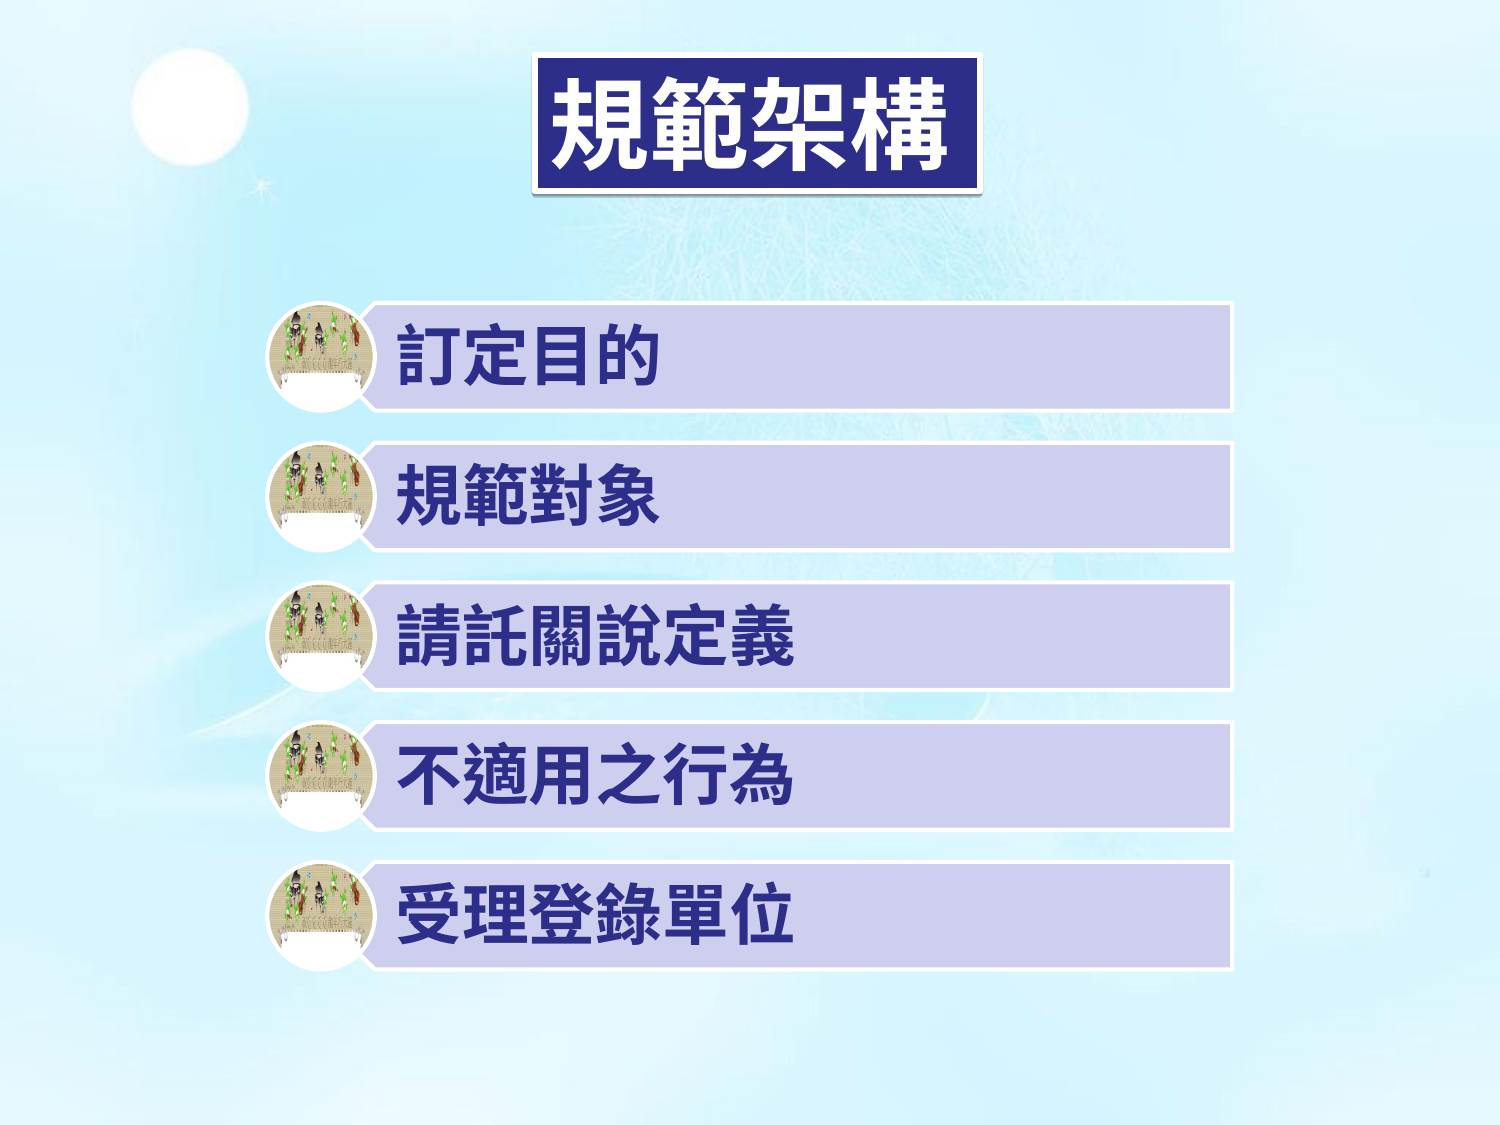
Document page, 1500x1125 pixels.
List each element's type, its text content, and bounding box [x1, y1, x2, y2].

text_box 受理登錄單位 [359, 861, 1233, 970]
text_box 規範對象 [359, 442, 1233, 551]
text_box [267, 442, 375, 551]
text_box [267, 303, 375, 411]
text_box 請託關說定義 [359, 582, 1233, 691]
text_box 不適用之行為 [359, 722, 1233, 830]
text_box [267, 722, 375, 830]
picture [0, 0, 1500, 1125]
text_box [267, 582, 375, 691]
text_box 訂定目的 [359, 303, 1233, 411]
text_box [267, 861, 375, 970]
text_box 規範架構 [534, 54, 980, 191]
